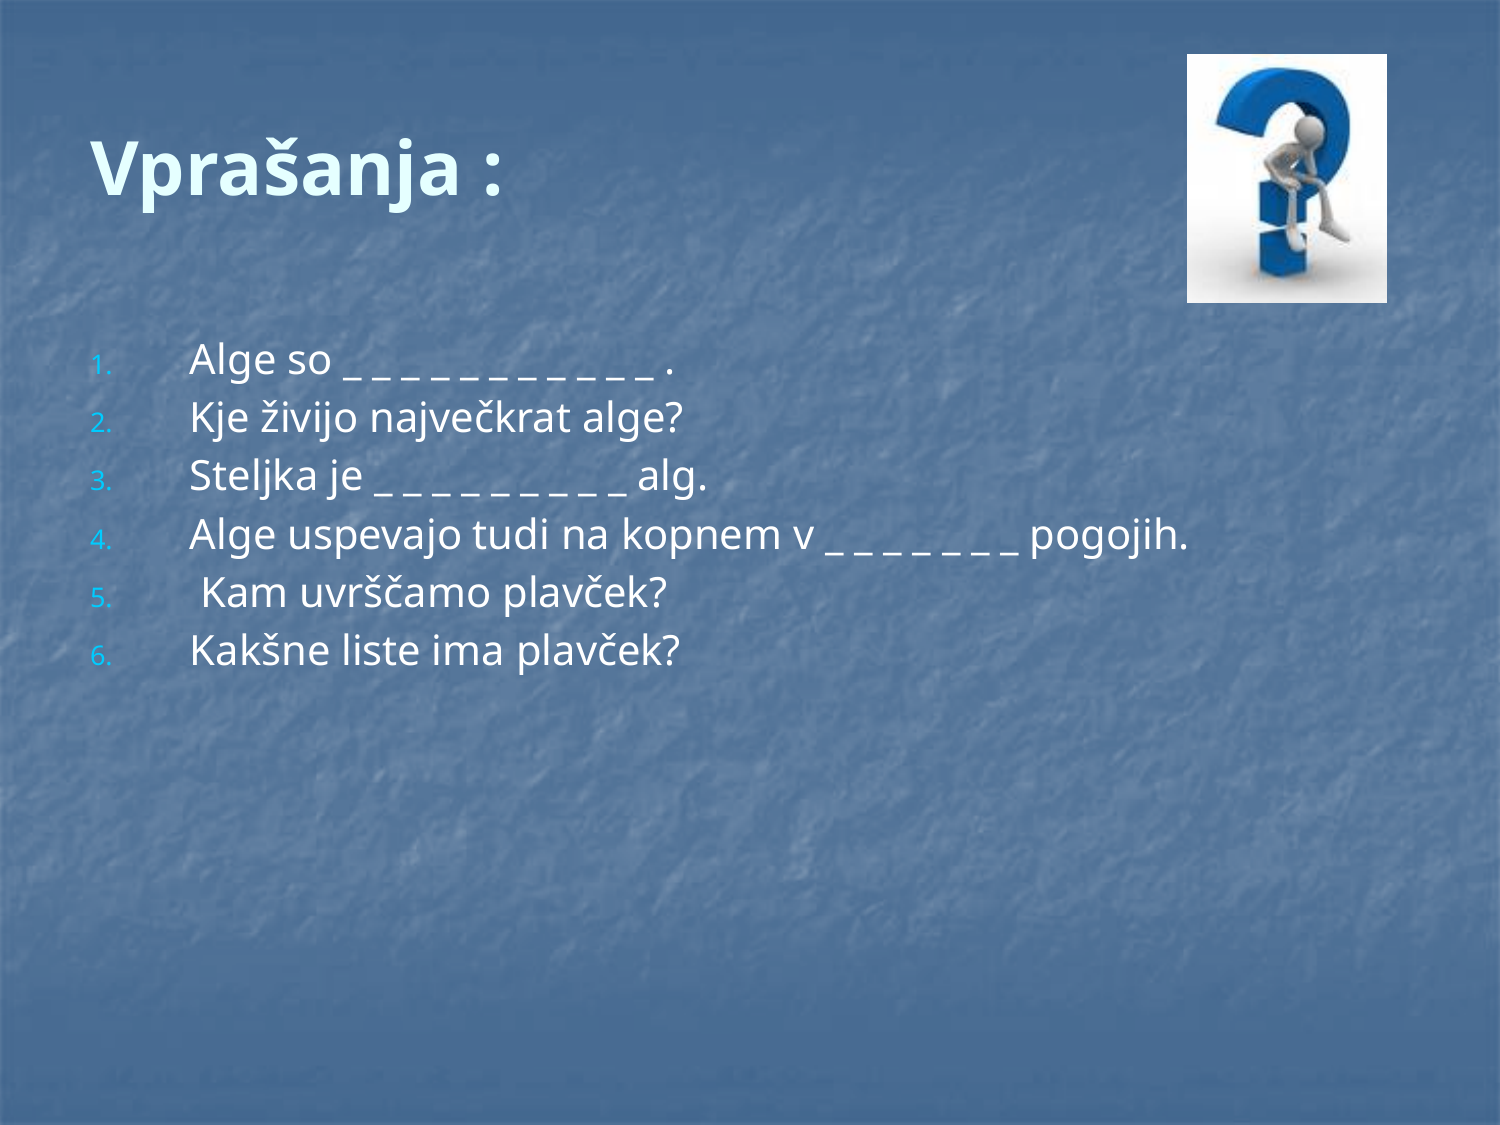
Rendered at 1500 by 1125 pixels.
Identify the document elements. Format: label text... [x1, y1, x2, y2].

list Alge so _ _ _ _ _ _ _ _ _ _ _ . Kje živijo največkrat alge? Steljka je _ _ _ _ _ _ _ _ _ alg. Alge uspevajo tudi na kopnem v _ _ _ _ _ _ _ pogojih. Kam uvrščamo plavček? Kakšne liste ima plavček? [75, 324, 1425, 1000]
picture [0, 0, 1500, 1125]
title Vprašanja : [75, 62, 1022, 256]
